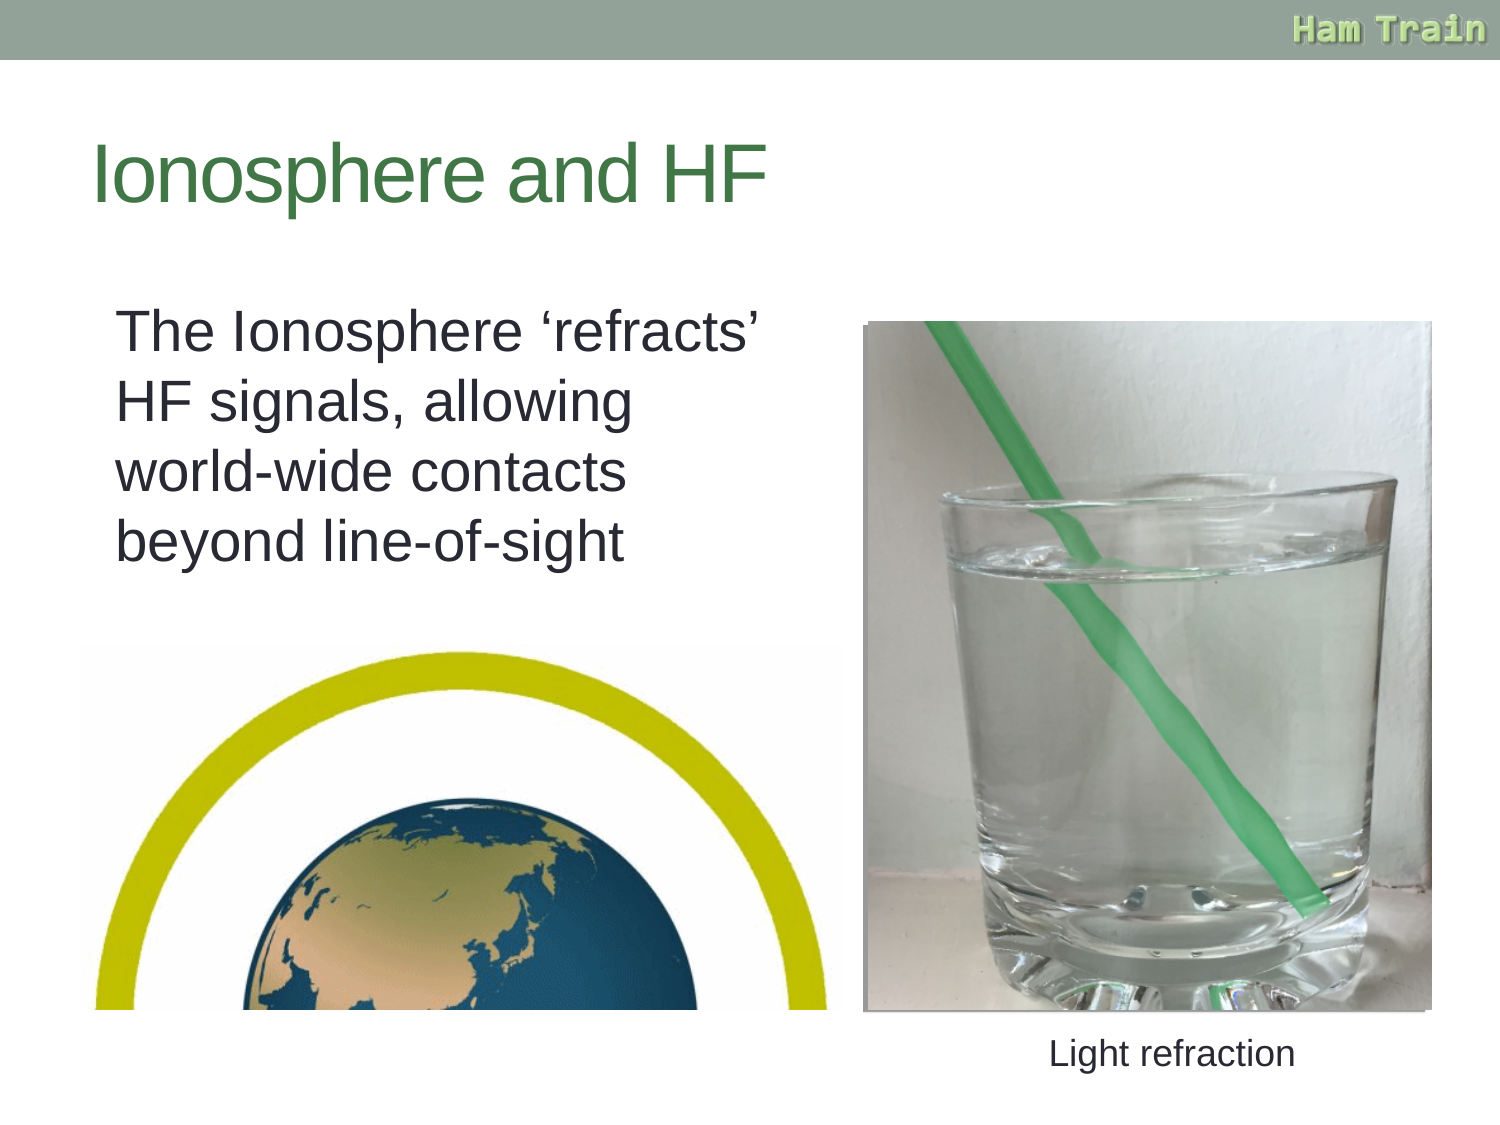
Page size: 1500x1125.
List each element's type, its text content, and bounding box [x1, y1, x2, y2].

picture [868, 321, 1432, 1010]
title Ionosphere and HF [75, 87, 1426, 251]
picture [81, 644, 842, 1010]
list The Ionosphere ‘refracts’ HF signals, allowing world-wide contacts beyond line-of-sight [100, 285, 823, 634]
text_box Light refraction [1033, 1022, 1311, 1082]
